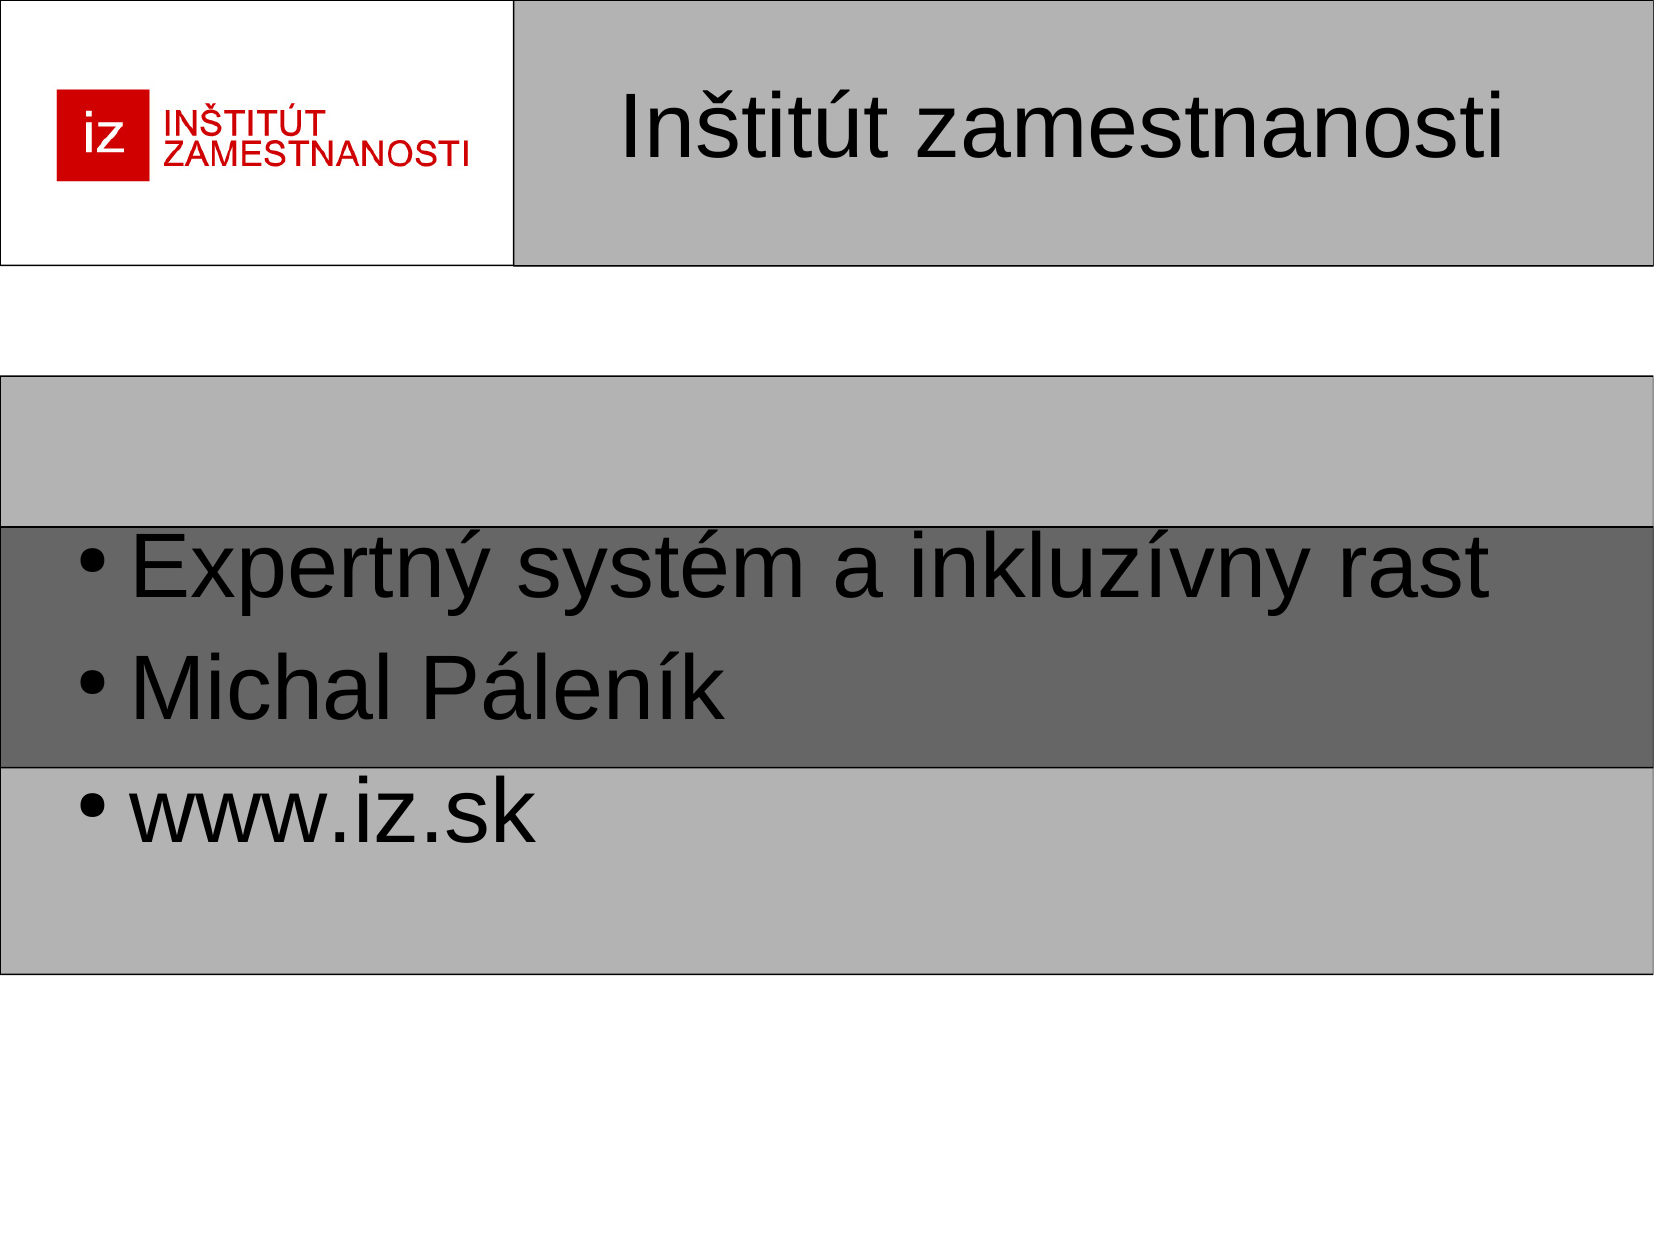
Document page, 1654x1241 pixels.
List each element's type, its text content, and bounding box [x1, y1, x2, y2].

picture [5, 8, 512, 257]
list Expertný systém a inkluzívny rast Michal Páleník www.iz.sk [59, 531, 1506, 880]
title Inštitút zamestnanosti [561, 29, 1565, 237]
text_box [0, 376, 1654, 975]
